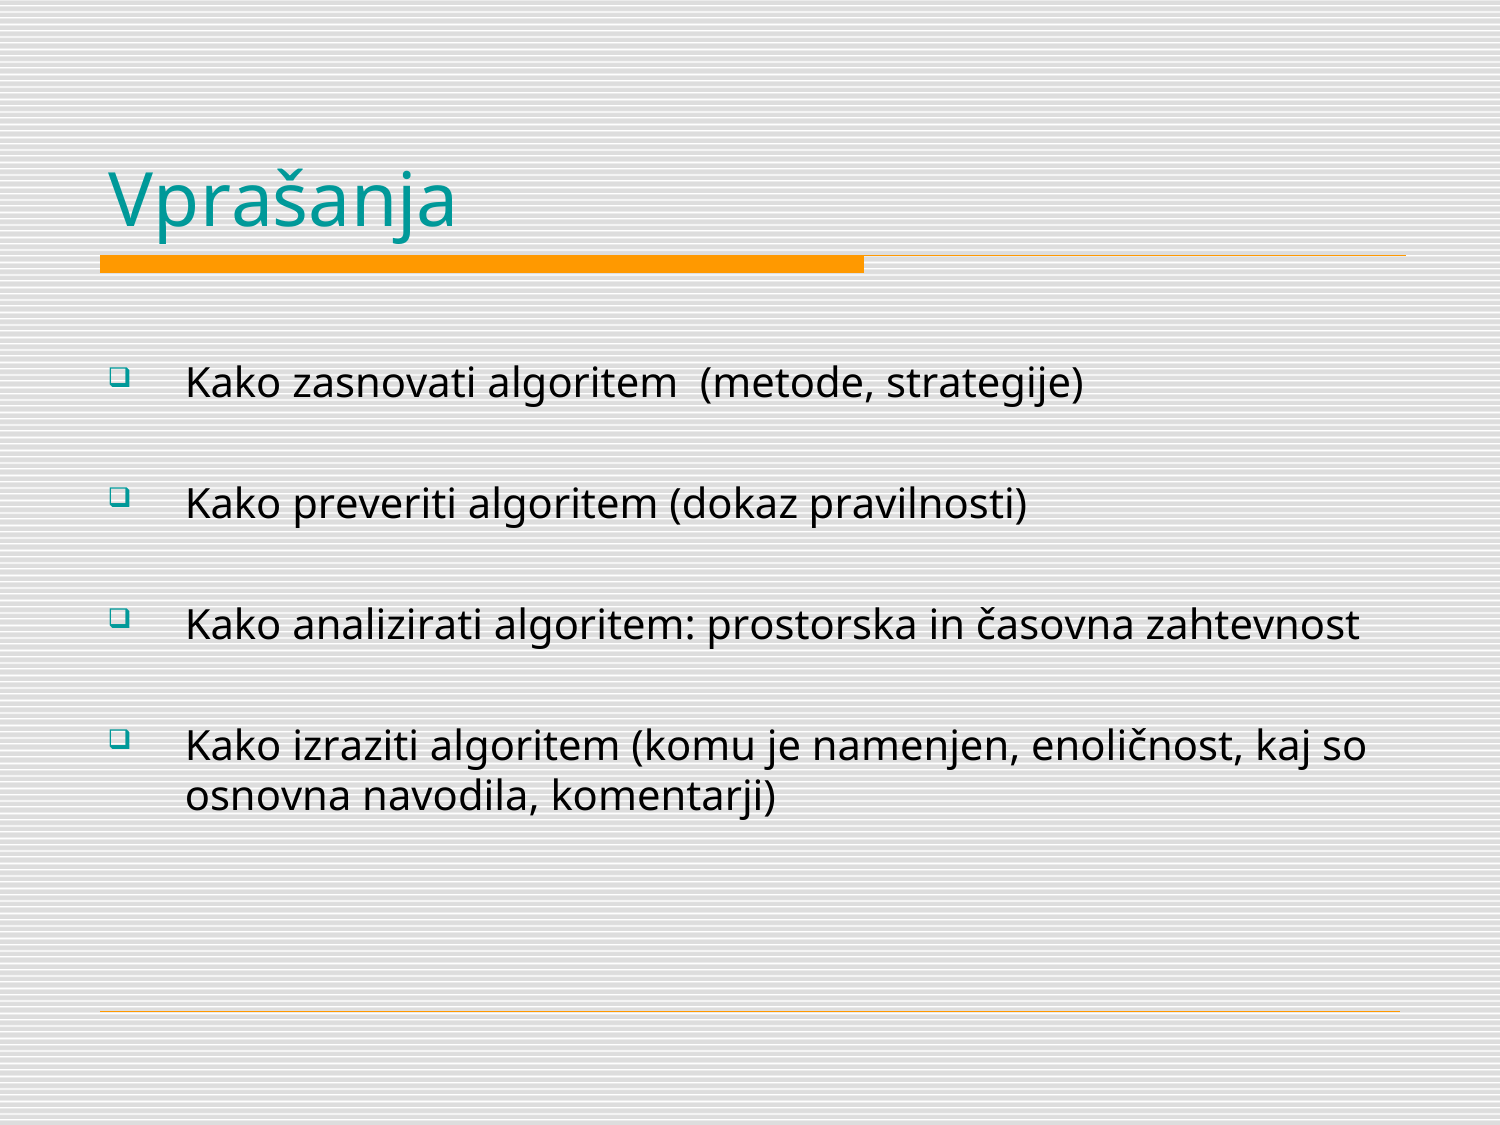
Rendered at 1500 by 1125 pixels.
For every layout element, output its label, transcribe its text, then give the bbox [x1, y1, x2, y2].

title Vprašanja [94, 49, 1407, 250]
picture [0, 0, 1500, 1125]
list Kako zasnovati algoritem (metode, strategije) Kako preveriti algoritem (dokaz pravilnosti) Kako analizirati algoritem: prostorska in časovna zahtevnost Kako izraziti algoritem (komu je namenjen, enoličnost, kaj so osnovna navodila, komentarji) [92, 287, 1406, 988]
